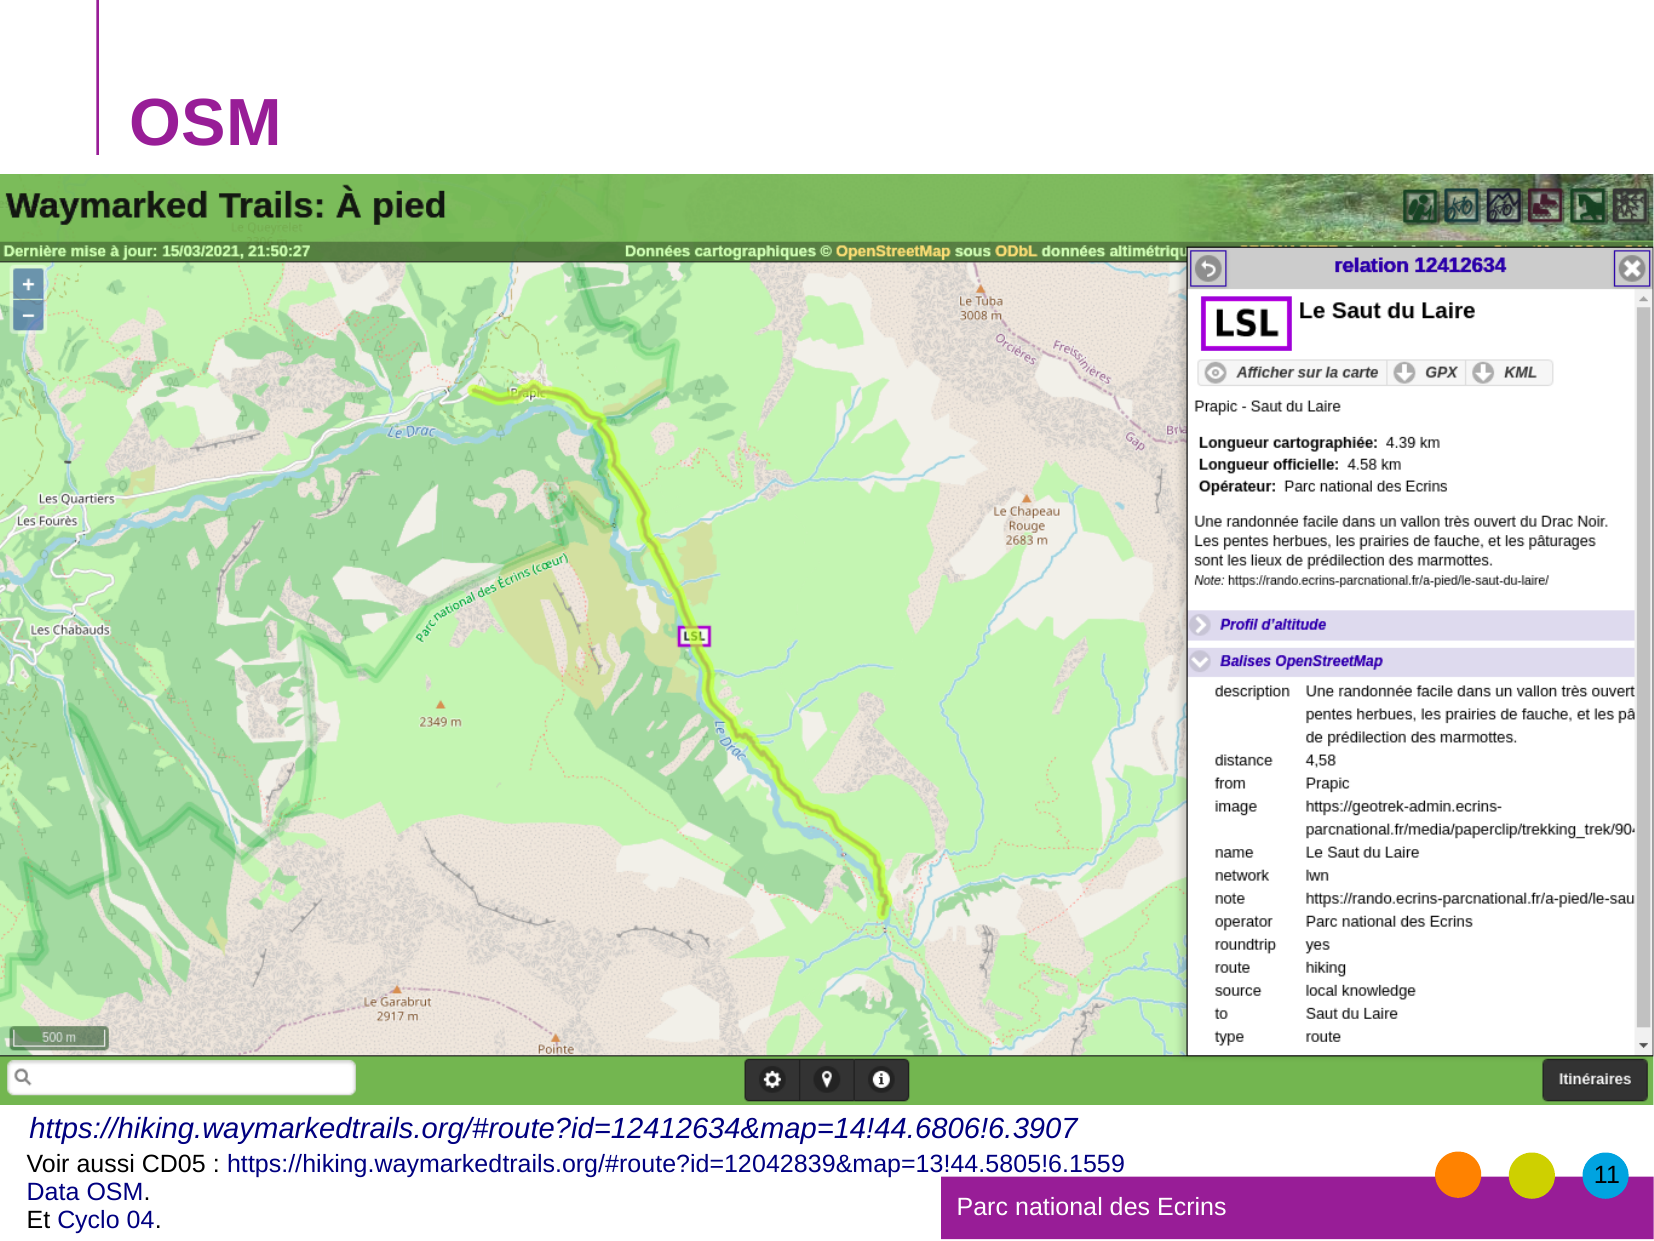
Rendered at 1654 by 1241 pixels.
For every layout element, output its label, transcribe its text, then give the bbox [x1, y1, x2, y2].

text_box https://hiking.waymarkedtrails.org/#route?id=12412634&map=14!44.6806!6.3907 [14, 1105, 1103, 1142]
picture [0, 174, 1654, 1105]
title OSM [129, 11, 1619, 160]
text_box Voir aussi CD05 : https://hiking.waymarkedtrails.org/#route?id=12042839&map=13!44.5805!6.1559 Data OSM. Et Cyclo 04. [11, 1142, 1150, 1241]
